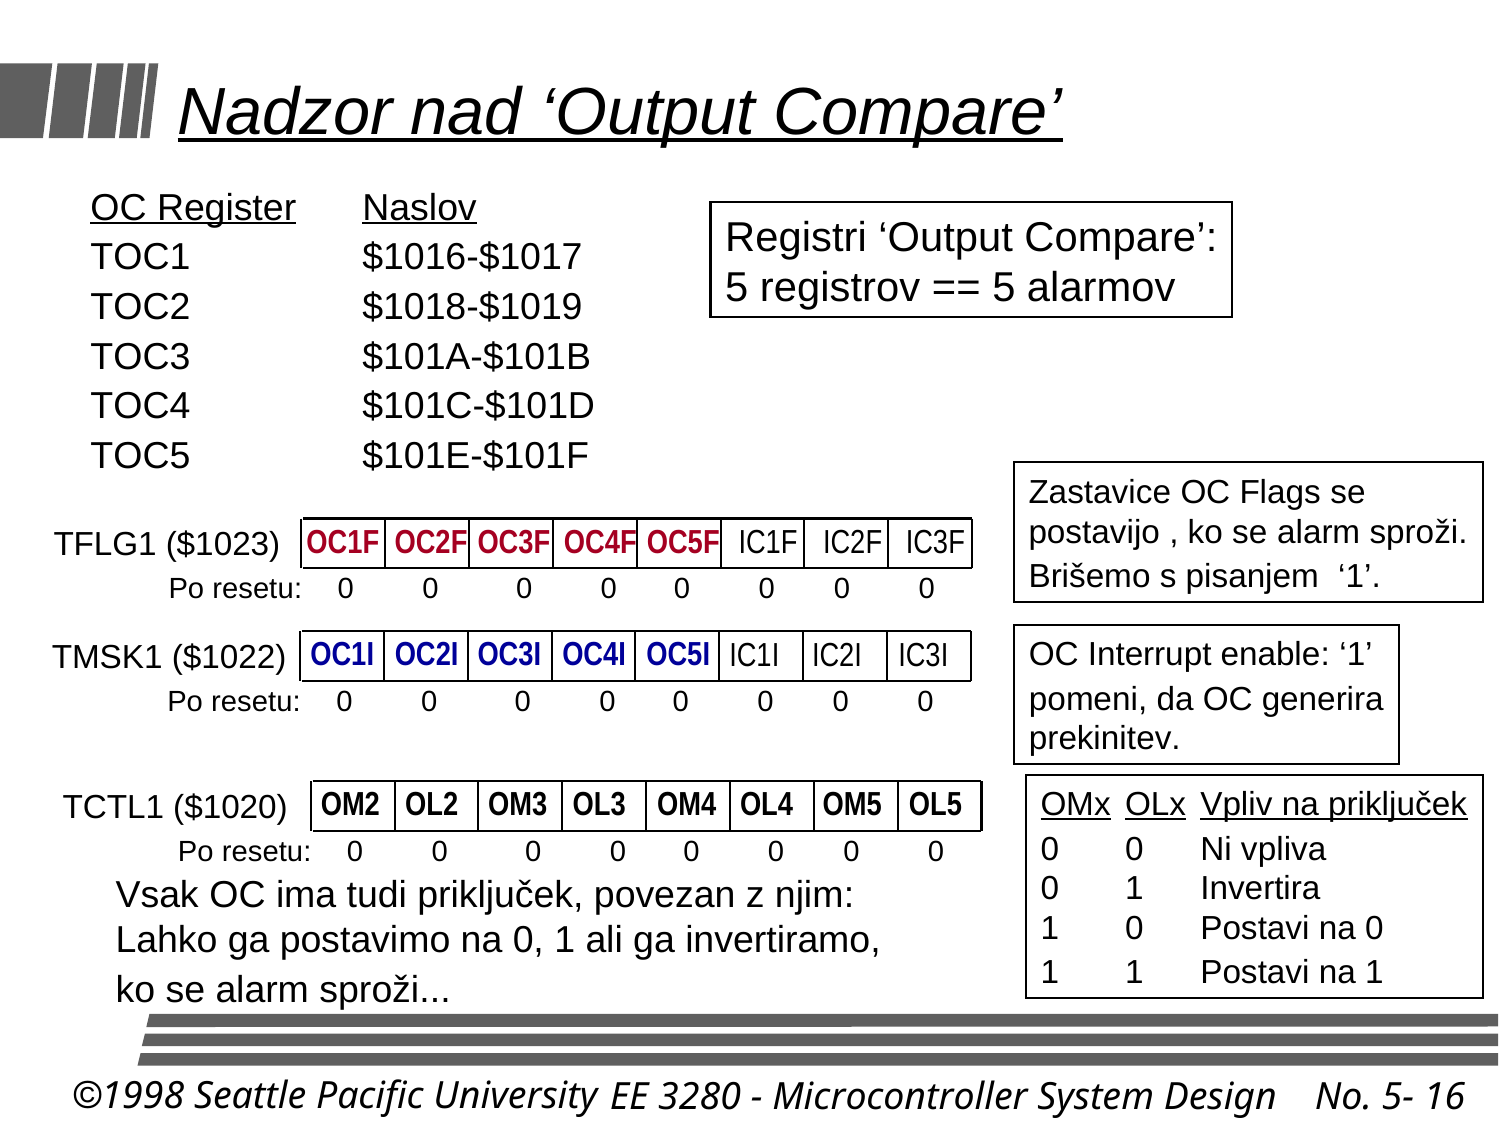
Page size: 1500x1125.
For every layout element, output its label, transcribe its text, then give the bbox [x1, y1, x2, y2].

text_box OM4 [642, 774, 725, 831]
text_box Vsak OC ima tudi priključek, povezan z njim: Lahko ga postavimo na 0, 1 ali ga invertiramo, ko se alarm sproži... [100, 862, 897, 1018]
text_box Zastavice OC Flags se postavijo , ko se alarm sproži. Brišemo s pisanjem ‘1’. [1013, 462, 1483, 602]
text_box OC5F [632, 512, 723, 568]
text_box IC2I [797, 625, 878, 681]
text_box OC Register Naslov TOC1 $1016-$1017 TOC2 $1018-$1019 TOC3 $101A-$101B TOC4 $101C-$101D TOC5 $101E-$101F [75, 174, 610, 484]
text_box Po resetu: 0 0 0 0 0 0 0 0 [152, 674, 949, 725]
text_box OC1F [291, 512, 379, 568]
text_box OL4 [725, 774, 807, 831]
text_box OL5 [894, 774, 978, 831]
text_box OMx OLx Vpliv na priključek 0 0 Ni vpliva 0 1 Invertira 1 0 Postavi na 0 1 1 Postavi na 1 [1025, 774, 1483, 999]
text_box OL3 [558, 774, 641, 831]
text_box OC3I [462, 624, 547, 681]
text_box TCTL1 ($1020) [47, 777, 303, 833]
text_box IC1I [714, 625, 795, 681]
text_box OC3F [462, 512, 549, 568]
title Nadzor nad ‘Output Compare’ [162, 60, 1498, 156]
text_box IC3I [883, 625, 964, 681]
text_box IC3F [891, 512, 980, 569]
text_box OC2I [379, 624, 462, 681]
text_box TFLG1 ($1023) [38, 514, 296, 570]
text_box Po resetu: 0 0 0 0 0 0 0 0 [163, 824, 960, 875]
text_box OC2F [379, 512, 462, 568]
text_box IC2F [808, 512, 891, 569]
text_box Po resetu: 0 0 0 0 0 0 0 0 [153, 568, 950, 613]
text_box OC Interrupt enable: ‘1’ pomeni, da OC generira prekinitev. [1014, 624, 1399, 765]
text_box OC1I [295, 624, 379, 681]
text_box OM3 [473, 774, 558, 831]
text_box TMSK1 ($1022) [37, 627, 295, 683]
text_box OM5 [807, 774, 894, 831]
text_box IC1F [723, 512, 808, 569]
text_box OL2 [390, 774, 473, 831]
text_box OM2 [306, 774, 390, 831]
text_box OC5I [631, 624, 726, 681]
text_box OC4F [549, 512, 632, 568]
text_box Registri ‘Output Compare’: 5 registrov == 5 alarmov [710, 201, 1233, 318]
text_box OC4I [547, 624, 631, 681]
